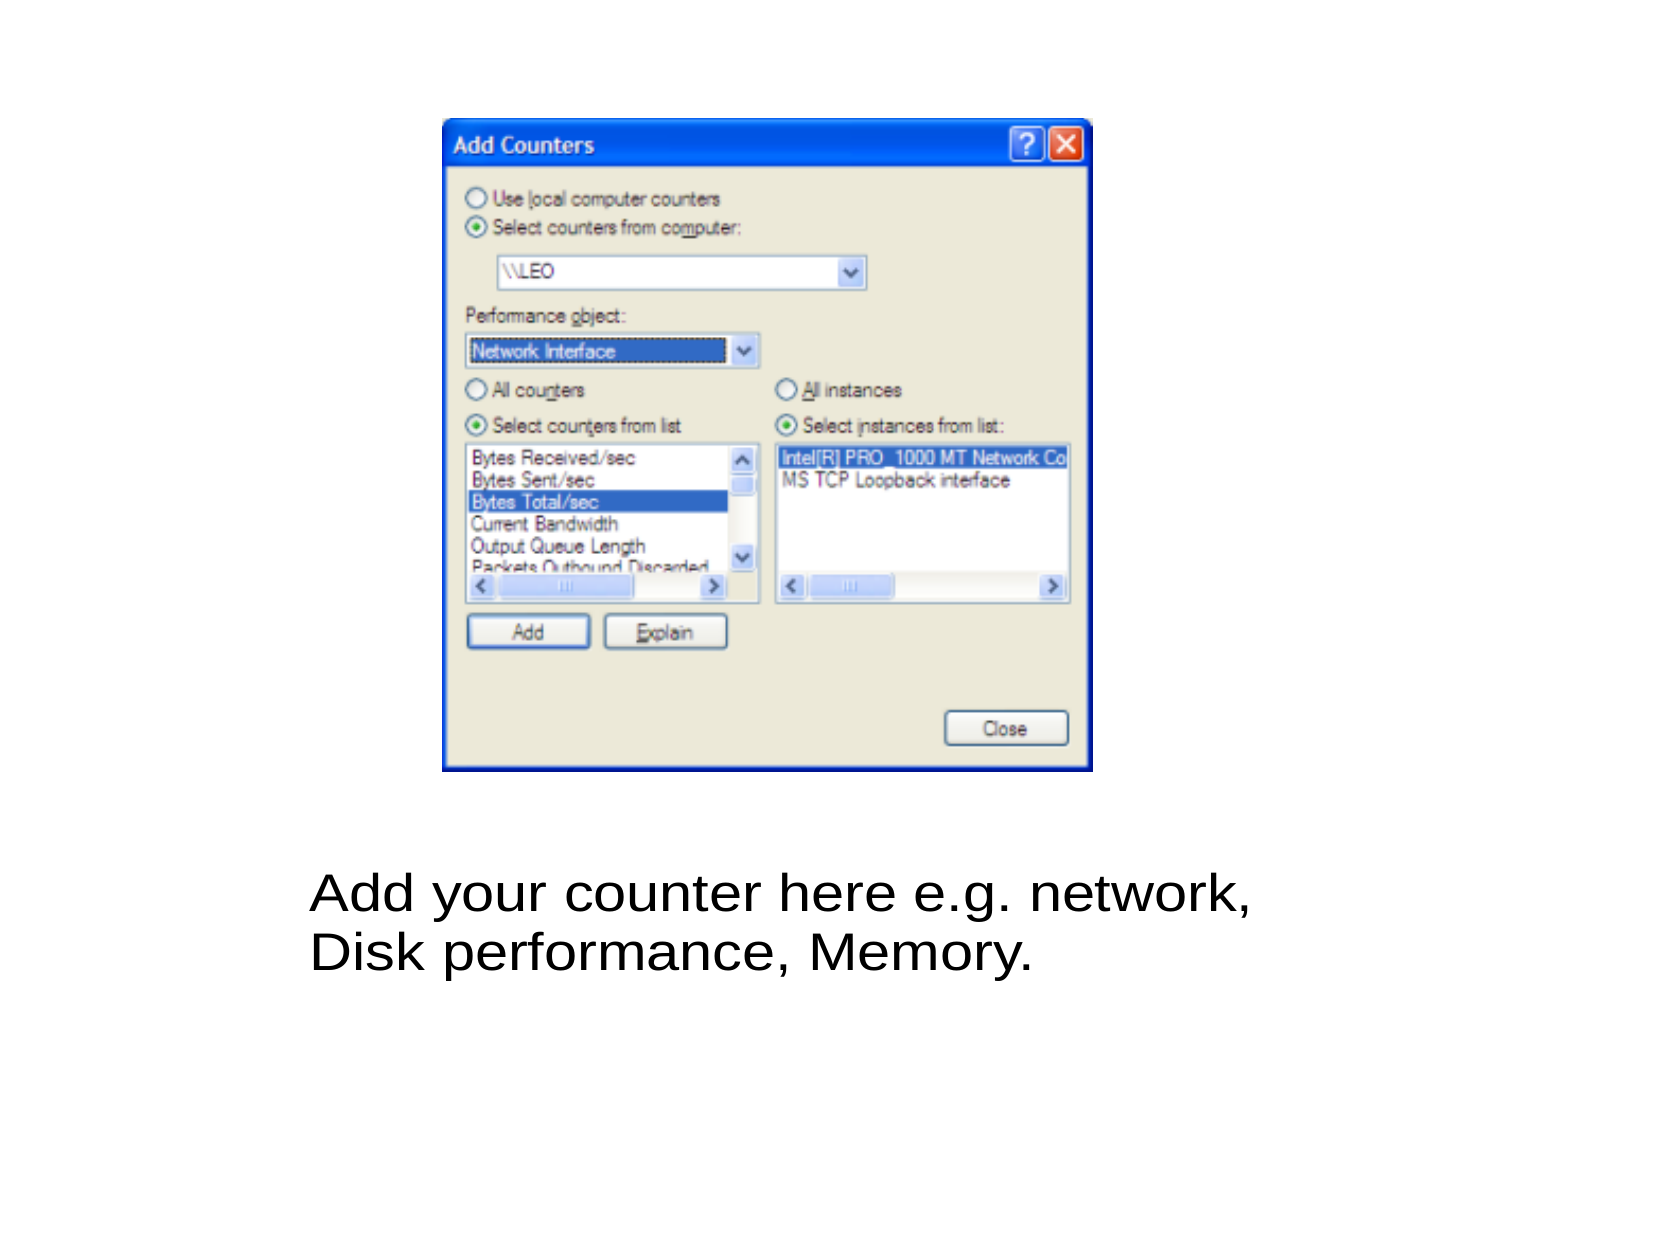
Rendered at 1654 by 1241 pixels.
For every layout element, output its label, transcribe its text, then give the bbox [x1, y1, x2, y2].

text_box Add your counter here e.g. network, Disk performance, Memory. [295, 856, 1270, 990]
picture [442, 118, 1093, 772]
